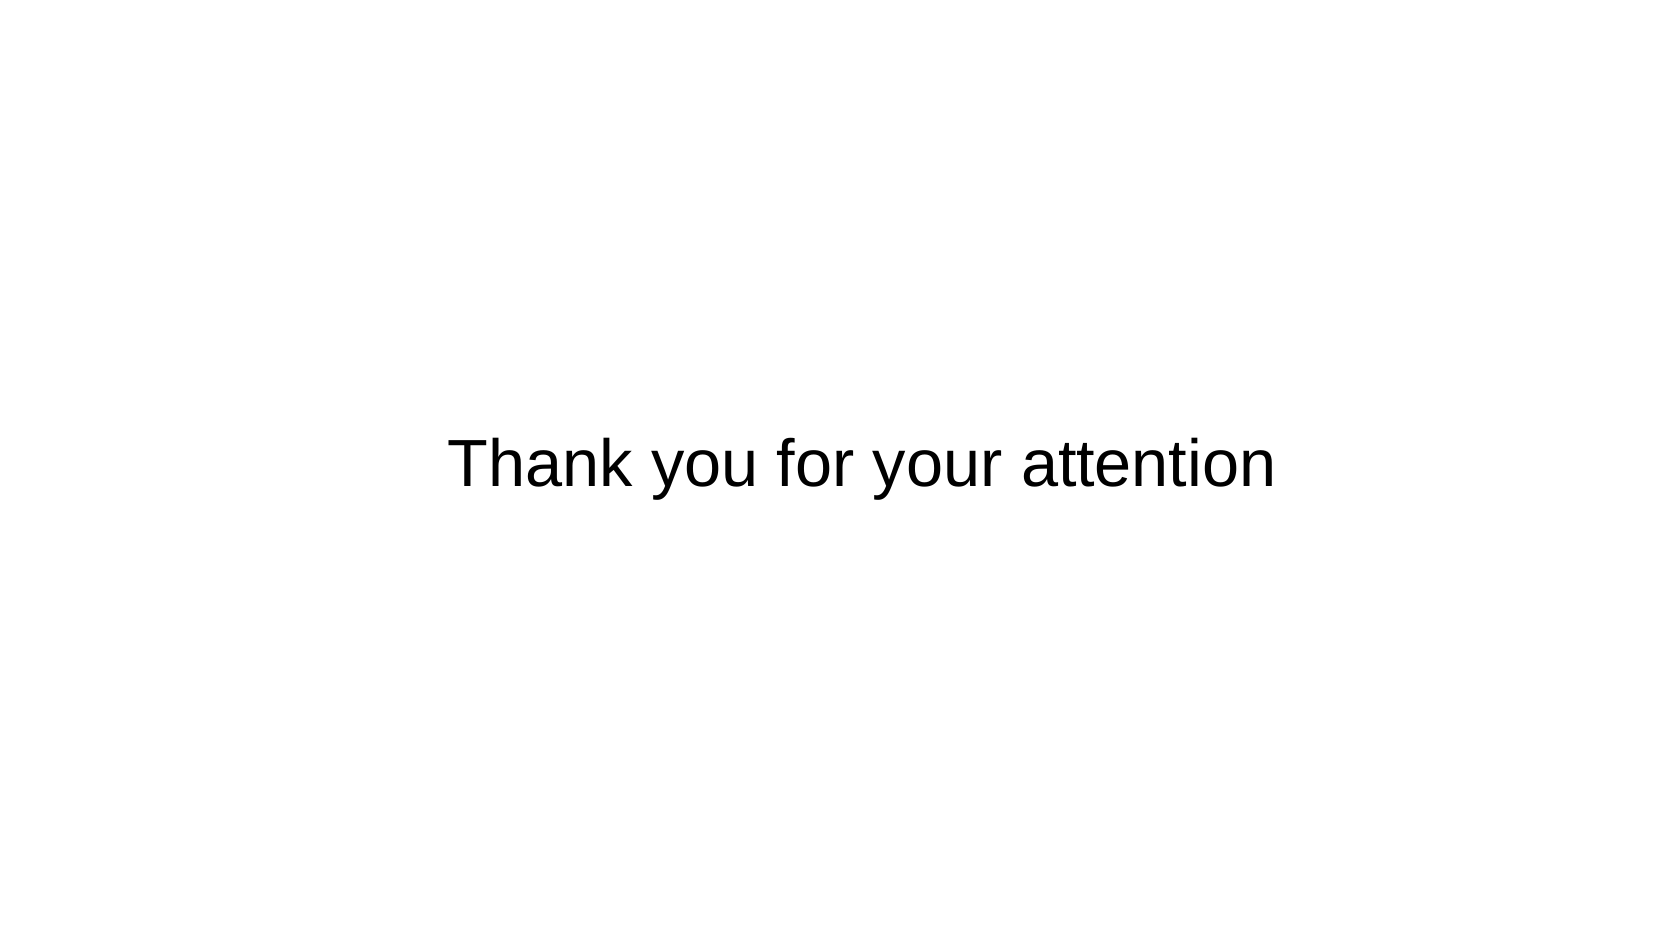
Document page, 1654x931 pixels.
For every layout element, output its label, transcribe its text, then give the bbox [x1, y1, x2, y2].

list Thank you for your attention [82, 217, 1571, 758]
